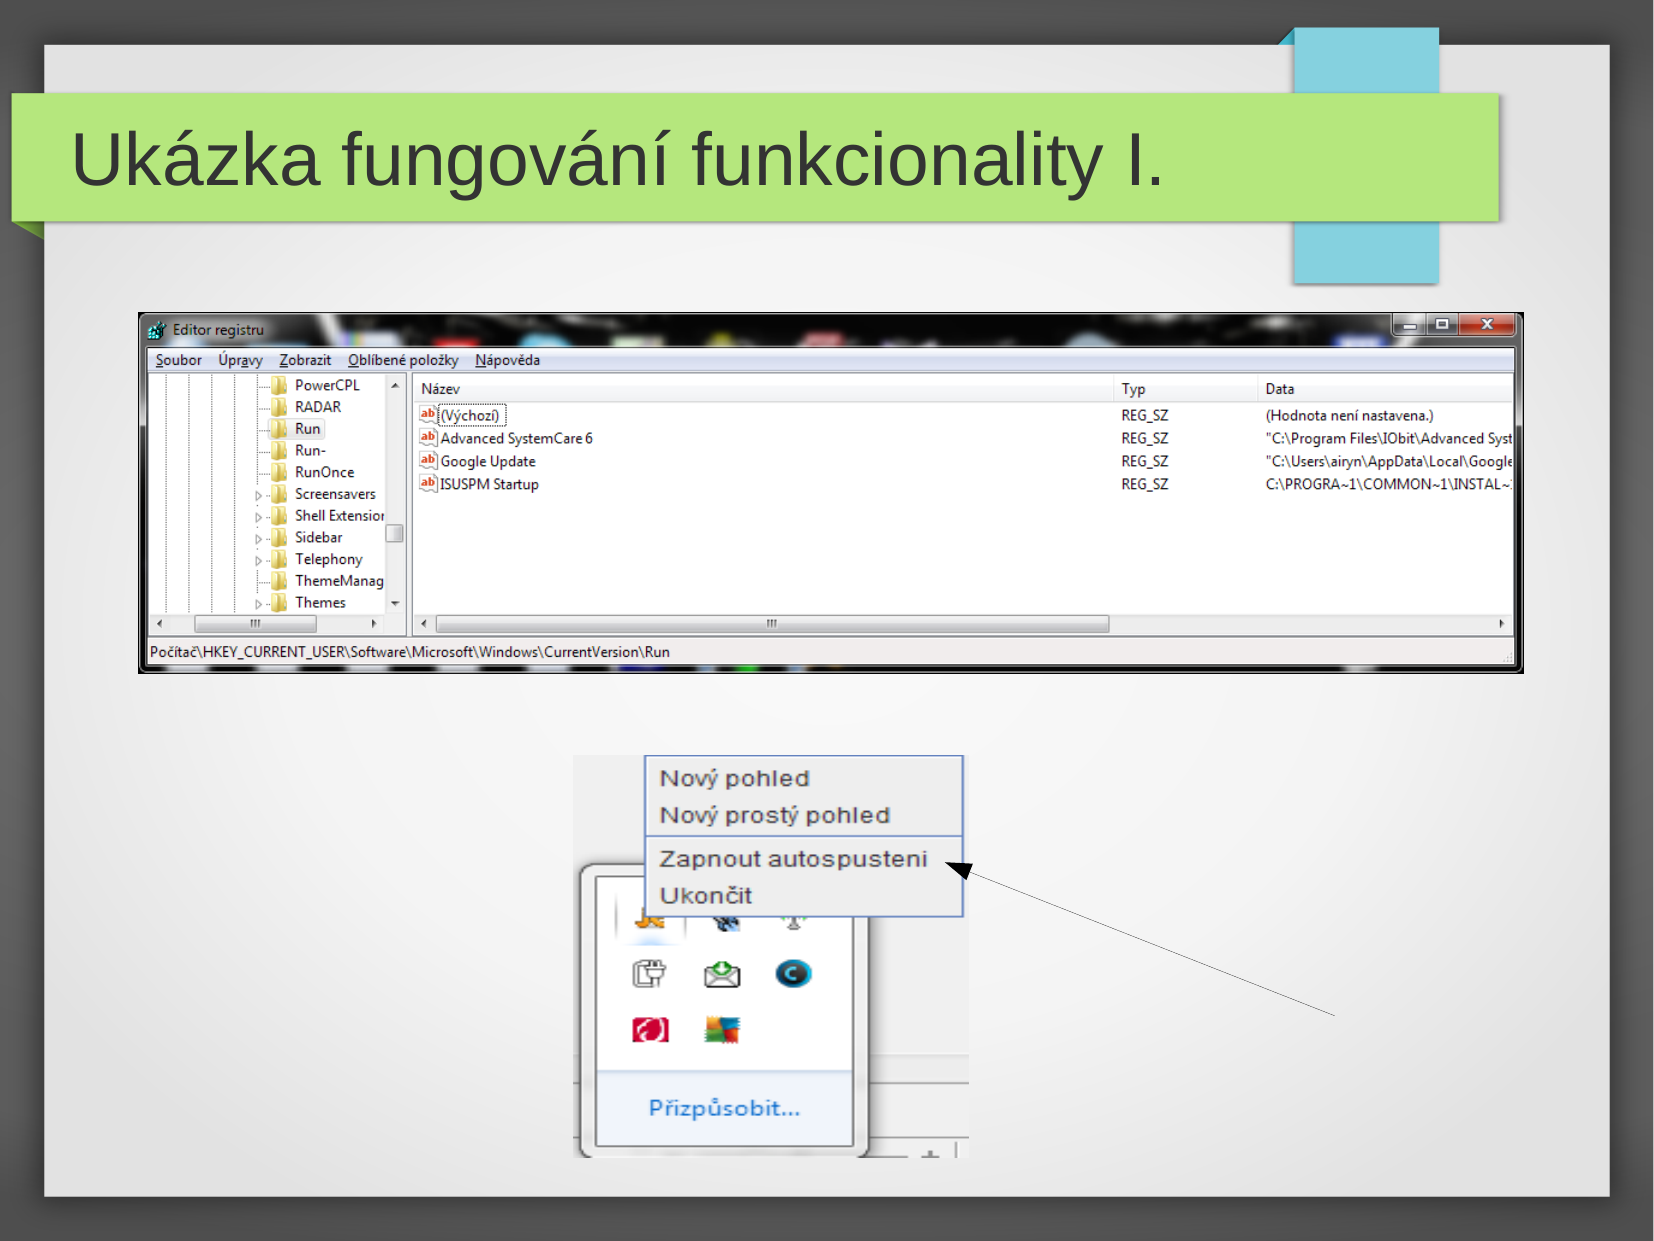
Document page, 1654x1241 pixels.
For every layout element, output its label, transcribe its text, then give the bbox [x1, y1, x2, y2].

title Ukázka fungování funkcionality I. [70, 106, 1229, 213]
picture [0, 0, 1654, 1241]
